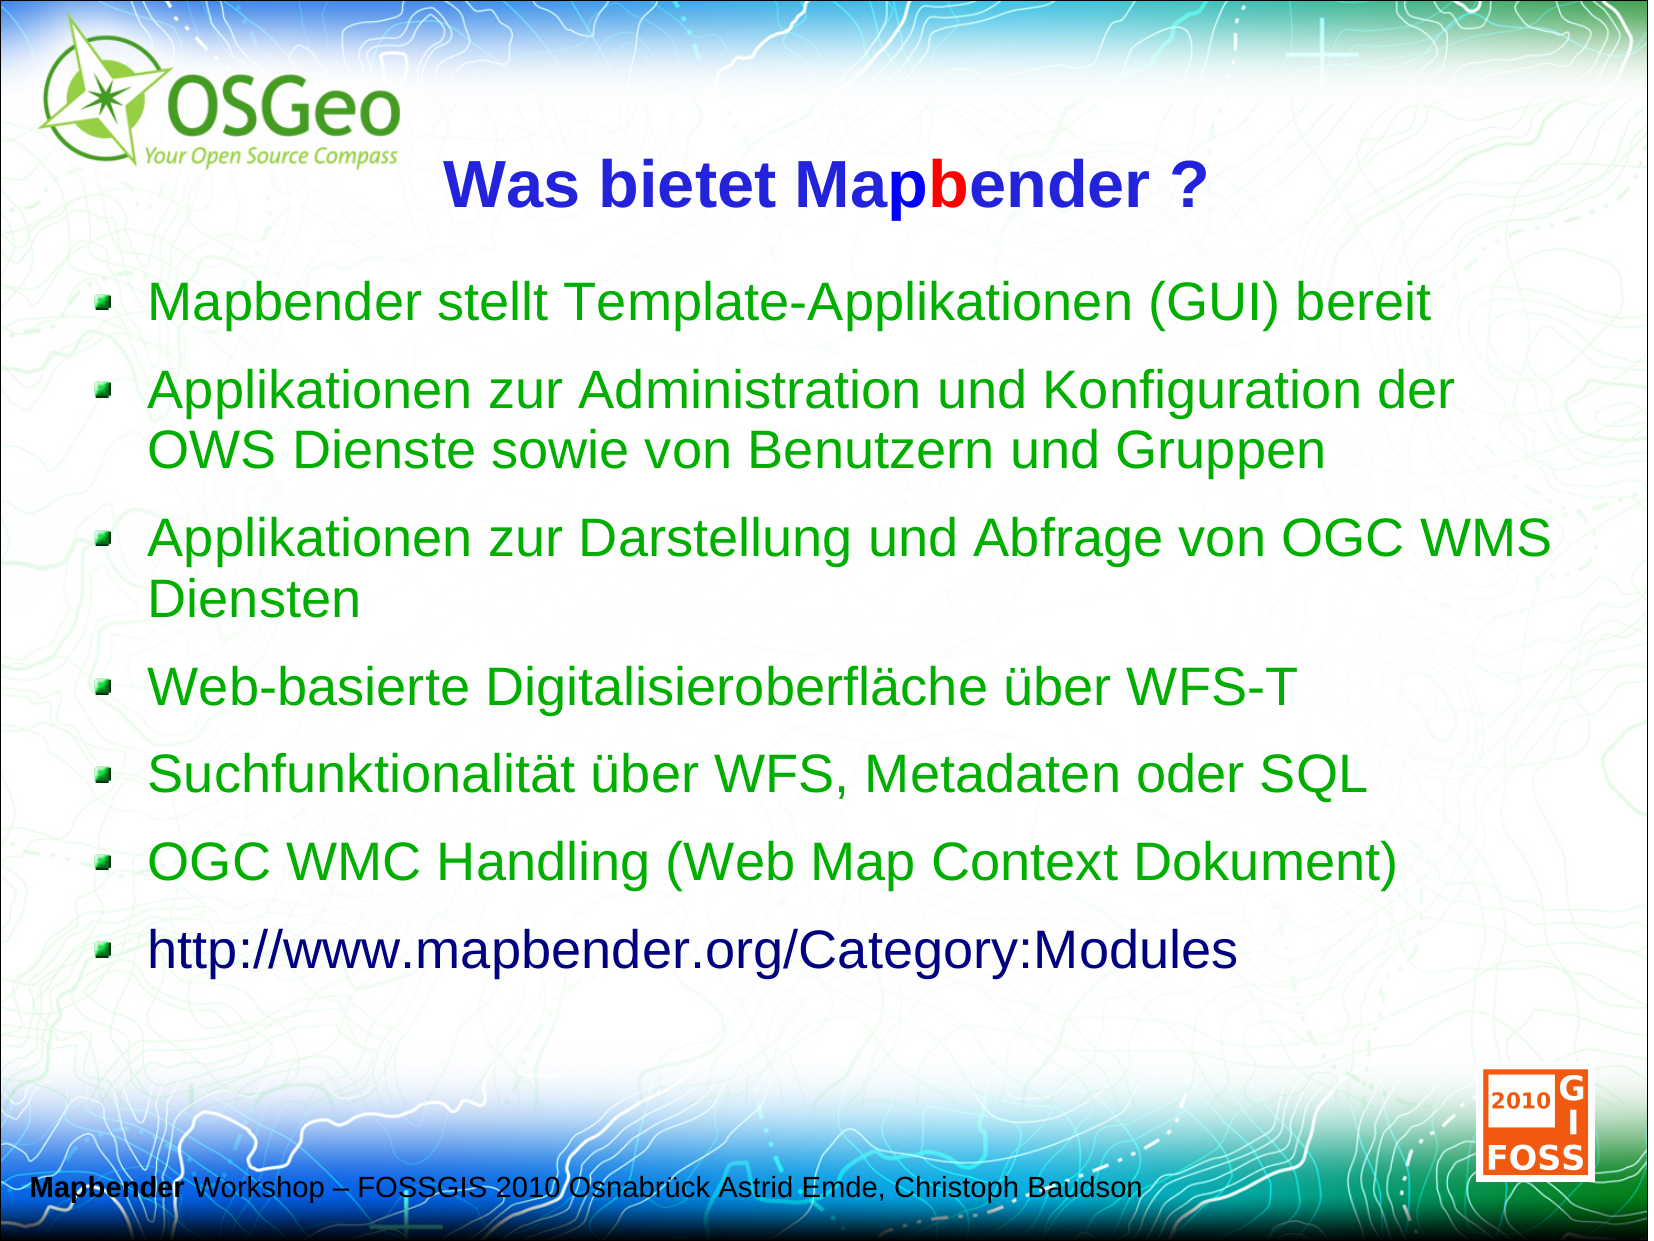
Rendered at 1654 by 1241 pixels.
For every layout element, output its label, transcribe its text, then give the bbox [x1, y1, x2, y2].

title Was bietet Mapbender ? [82, 96, 1571, 272]
list Mapbender stellt Template-Applikationen (GUI) bereit Applikationen zur Administration und Konfiguration der OWS Dienste sowie von Benutzern und Gruppen Applikationen zur Darstellung und Abfrage von OGC WMS Diensten Web-basierte Digitalisieroberfläche über WFS-T Suchfunktionalität über WFS, Metadaten oder SQL OGC WMC Handling (Web Map Context Dokument) http://www.mapbender.org/Category:Modules [76, 271, 1565, 1091]
picture [1, 1, 1647, 1240]
